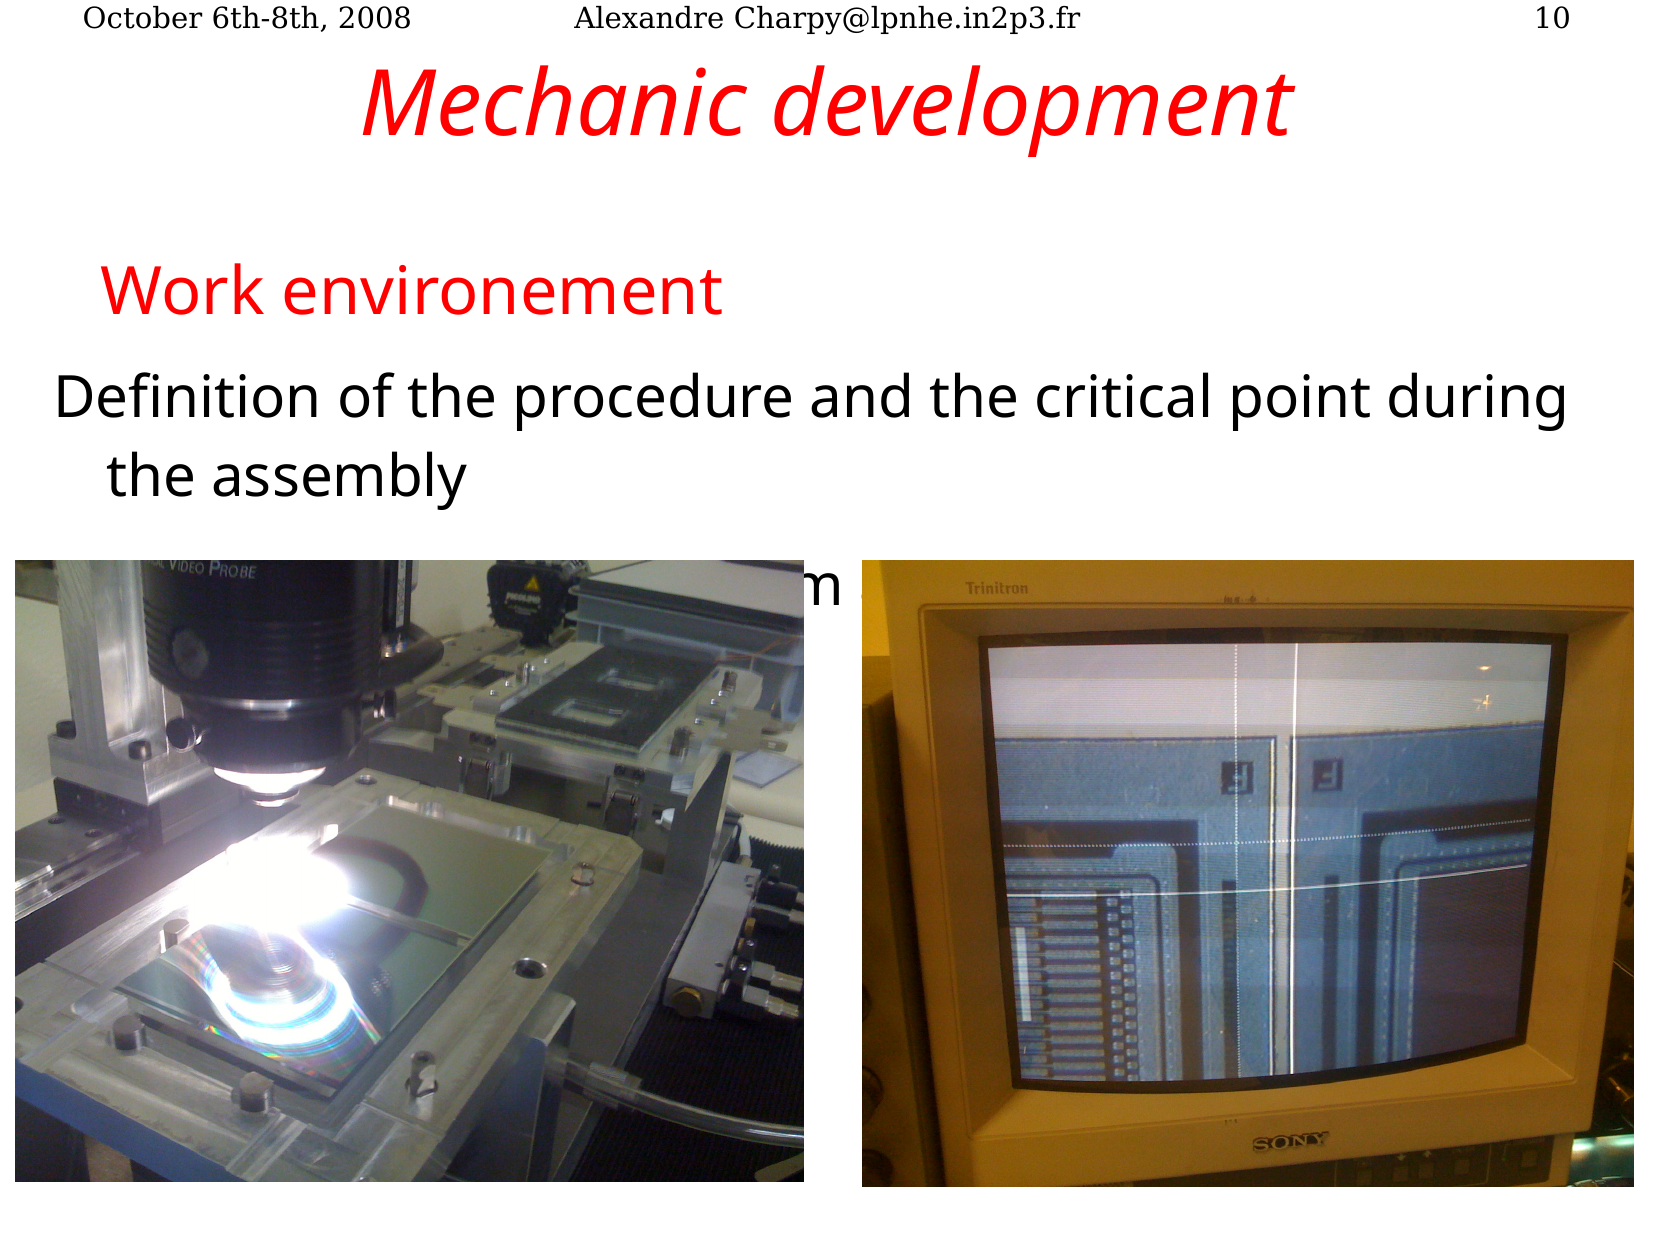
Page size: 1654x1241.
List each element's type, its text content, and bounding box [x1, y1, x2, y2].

list Work environement [82, 242, 1571, 337]
picture [15, 560, 804, 1182]
picture [862, 560, 1634, 1188]
title Mechanic development [82, 3, 1571, 196]
list Definition of the procedure and the critical point during the assembly Installation of the cleanroom and the first module is done [35, 355, 1636, 532]
